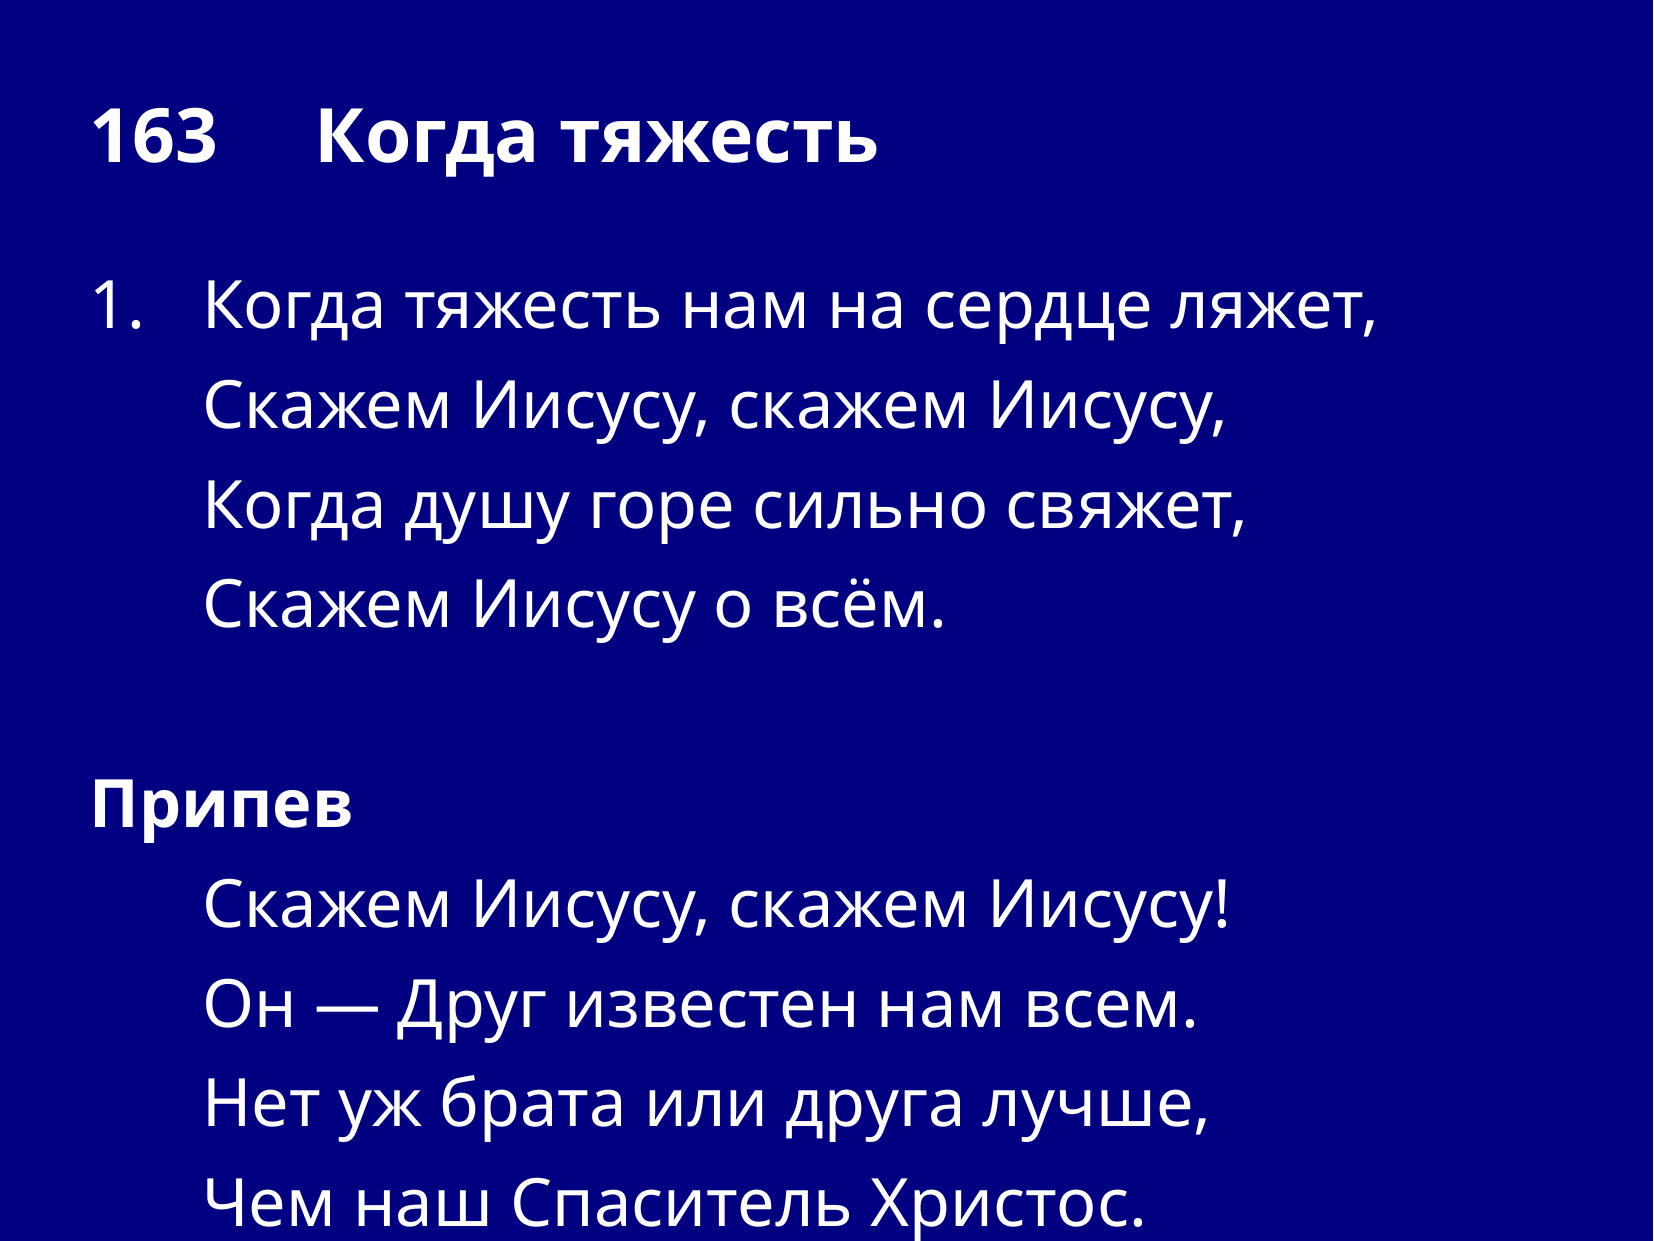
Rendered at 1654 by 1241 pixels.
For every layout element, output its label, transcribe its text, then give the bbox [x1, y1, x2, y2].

text_box 1. Когда тяжесть нам на сердце ляжет, Скажем Иисусу, скажем Иисусу, Когда душу горе сильно свяжет, Скажем Иисусу о всём. Припев Скажем Иисусу, скажем Иисусу! Он — Друг известен нам всем. Нет уж брата или друга лучше, Чем наш Спаситель Христос. [75, 188, 1576, 1163]
text_box 163 Когда тяжесть [75, 75, 1576, 188]
